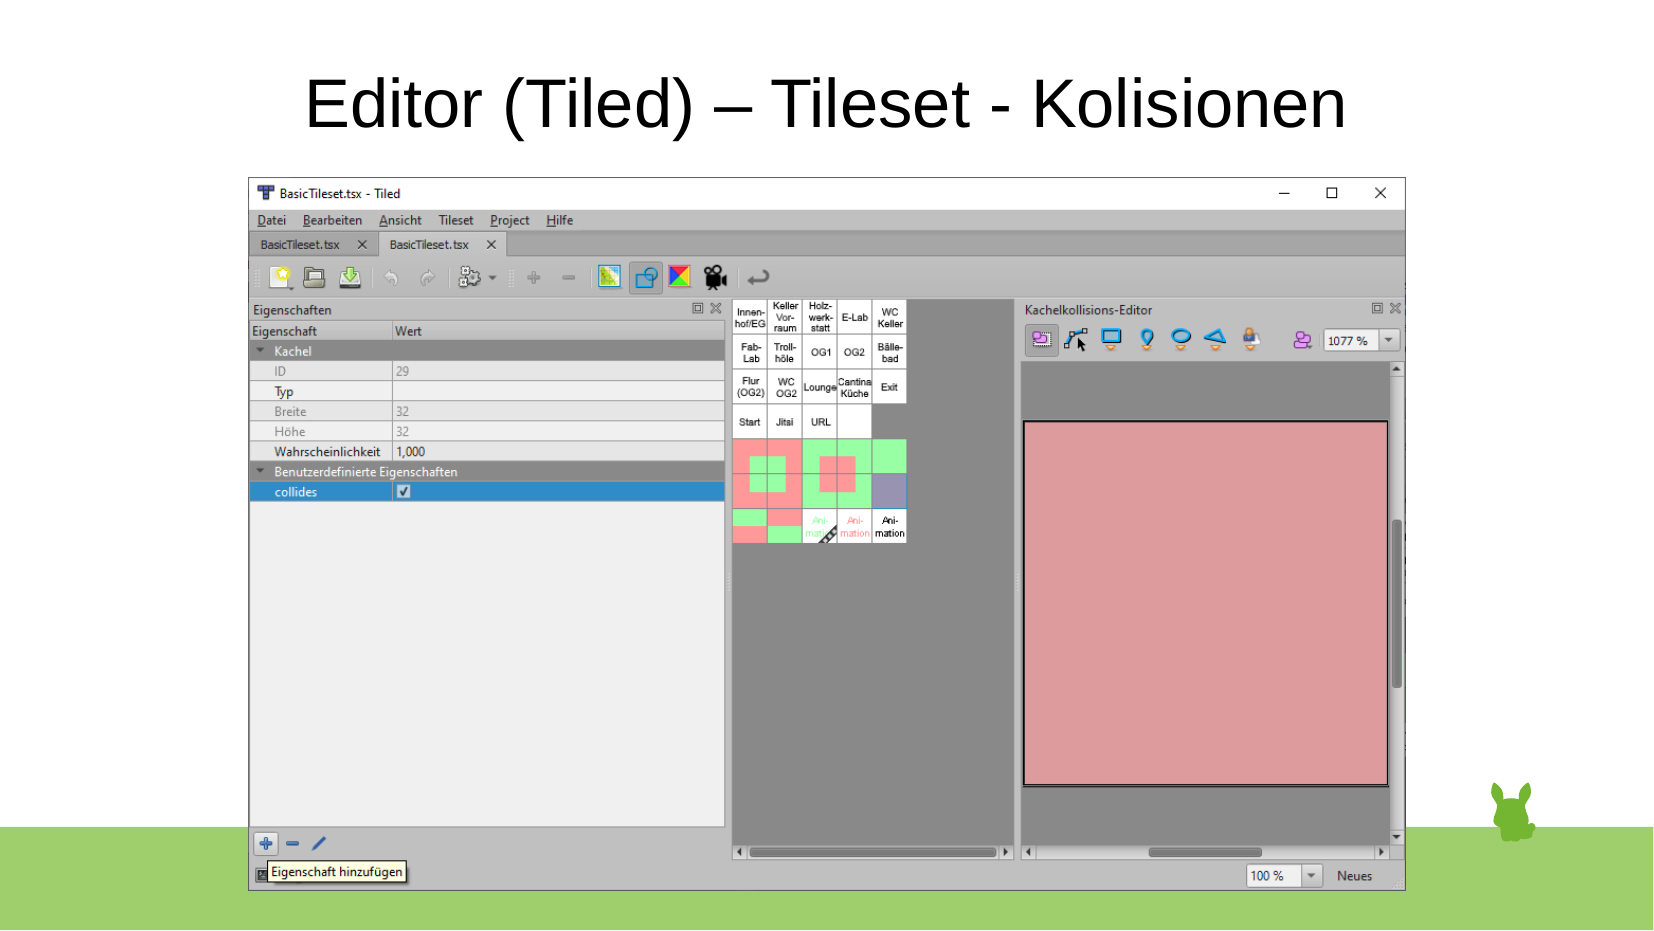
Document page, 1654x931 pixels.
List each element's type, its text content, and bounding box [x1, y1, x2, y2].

title Editor (Tiled) – Tileset - Kolisionen [88, 29, 1565, 178]
picture [248, 177, 1406, 891]
